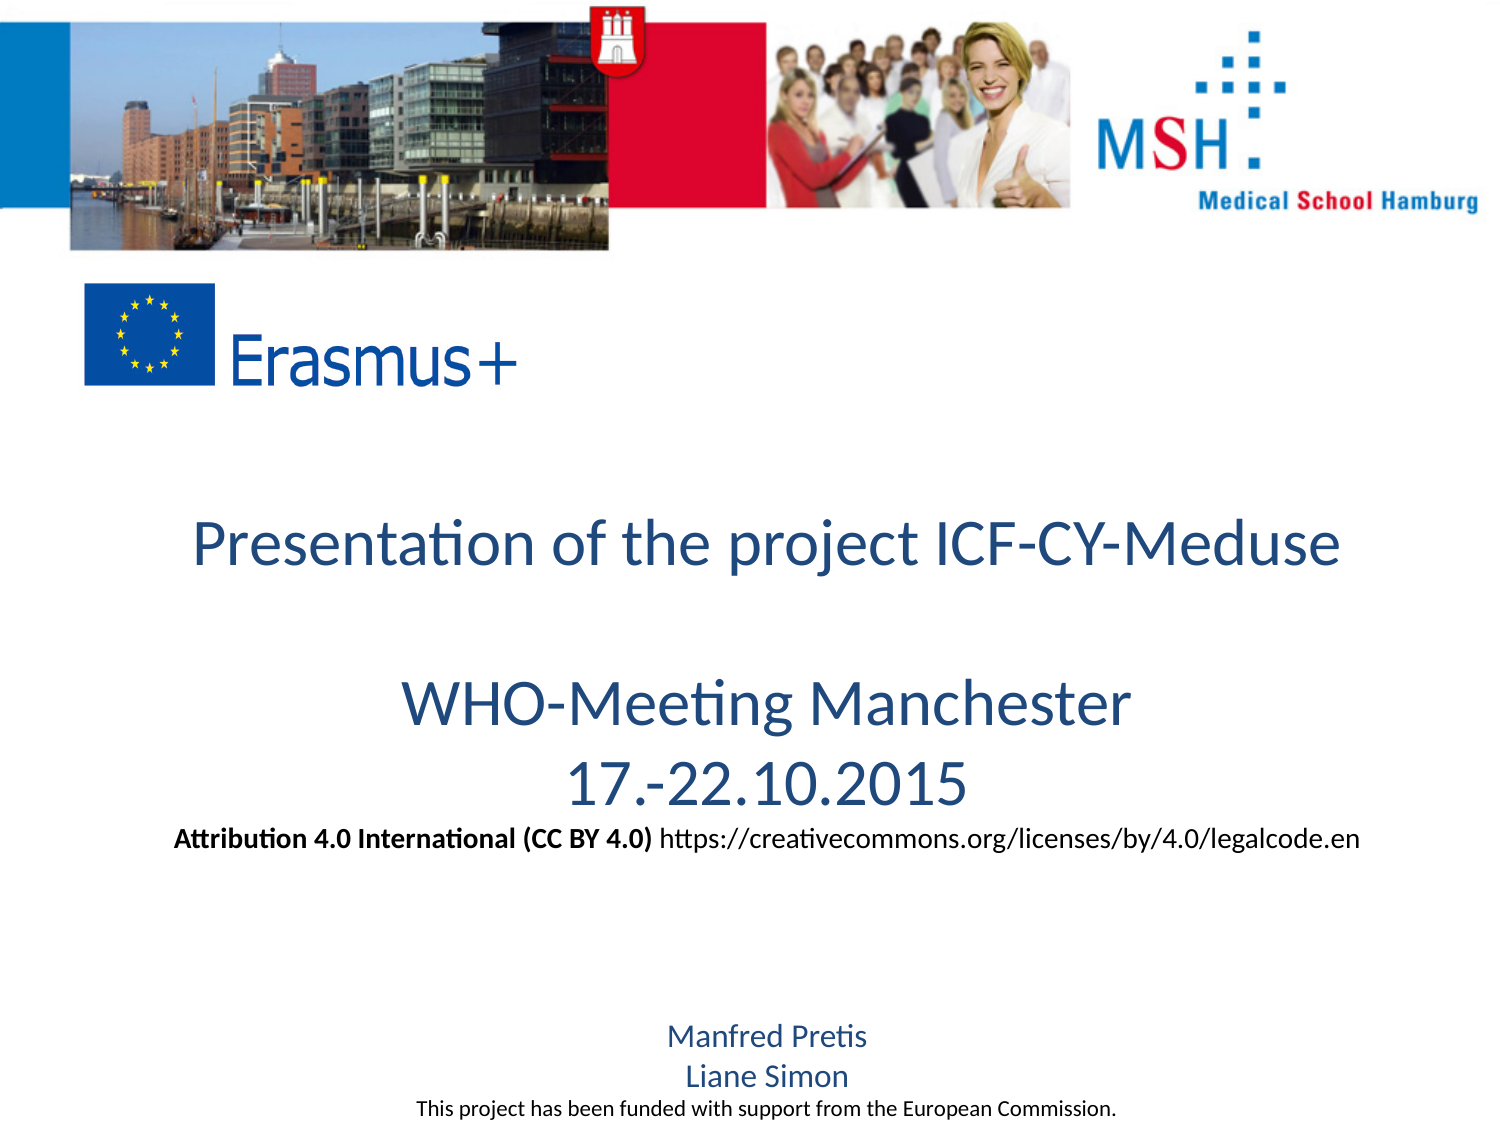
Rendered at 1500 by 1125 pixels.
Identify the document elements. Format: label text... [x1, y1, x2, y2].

title Presentation of the project ICF-CY-Meduse WHO-Meeting Manchester 17.-22.10.2015 Attribution 4.0 International (CC BY 4.0) https://creativecommons.org/licenses/by/4.0/legalcode.en Manfred Pretis Liane Simon This project has been funded with support from the European Commission. This publication [communication] reflects the views only of the author, and the Commission cannot be held responsible for any use which may be made of the information contained therein. [135, 491, 1400, 969]
picture [72, 273, 534, 403]
